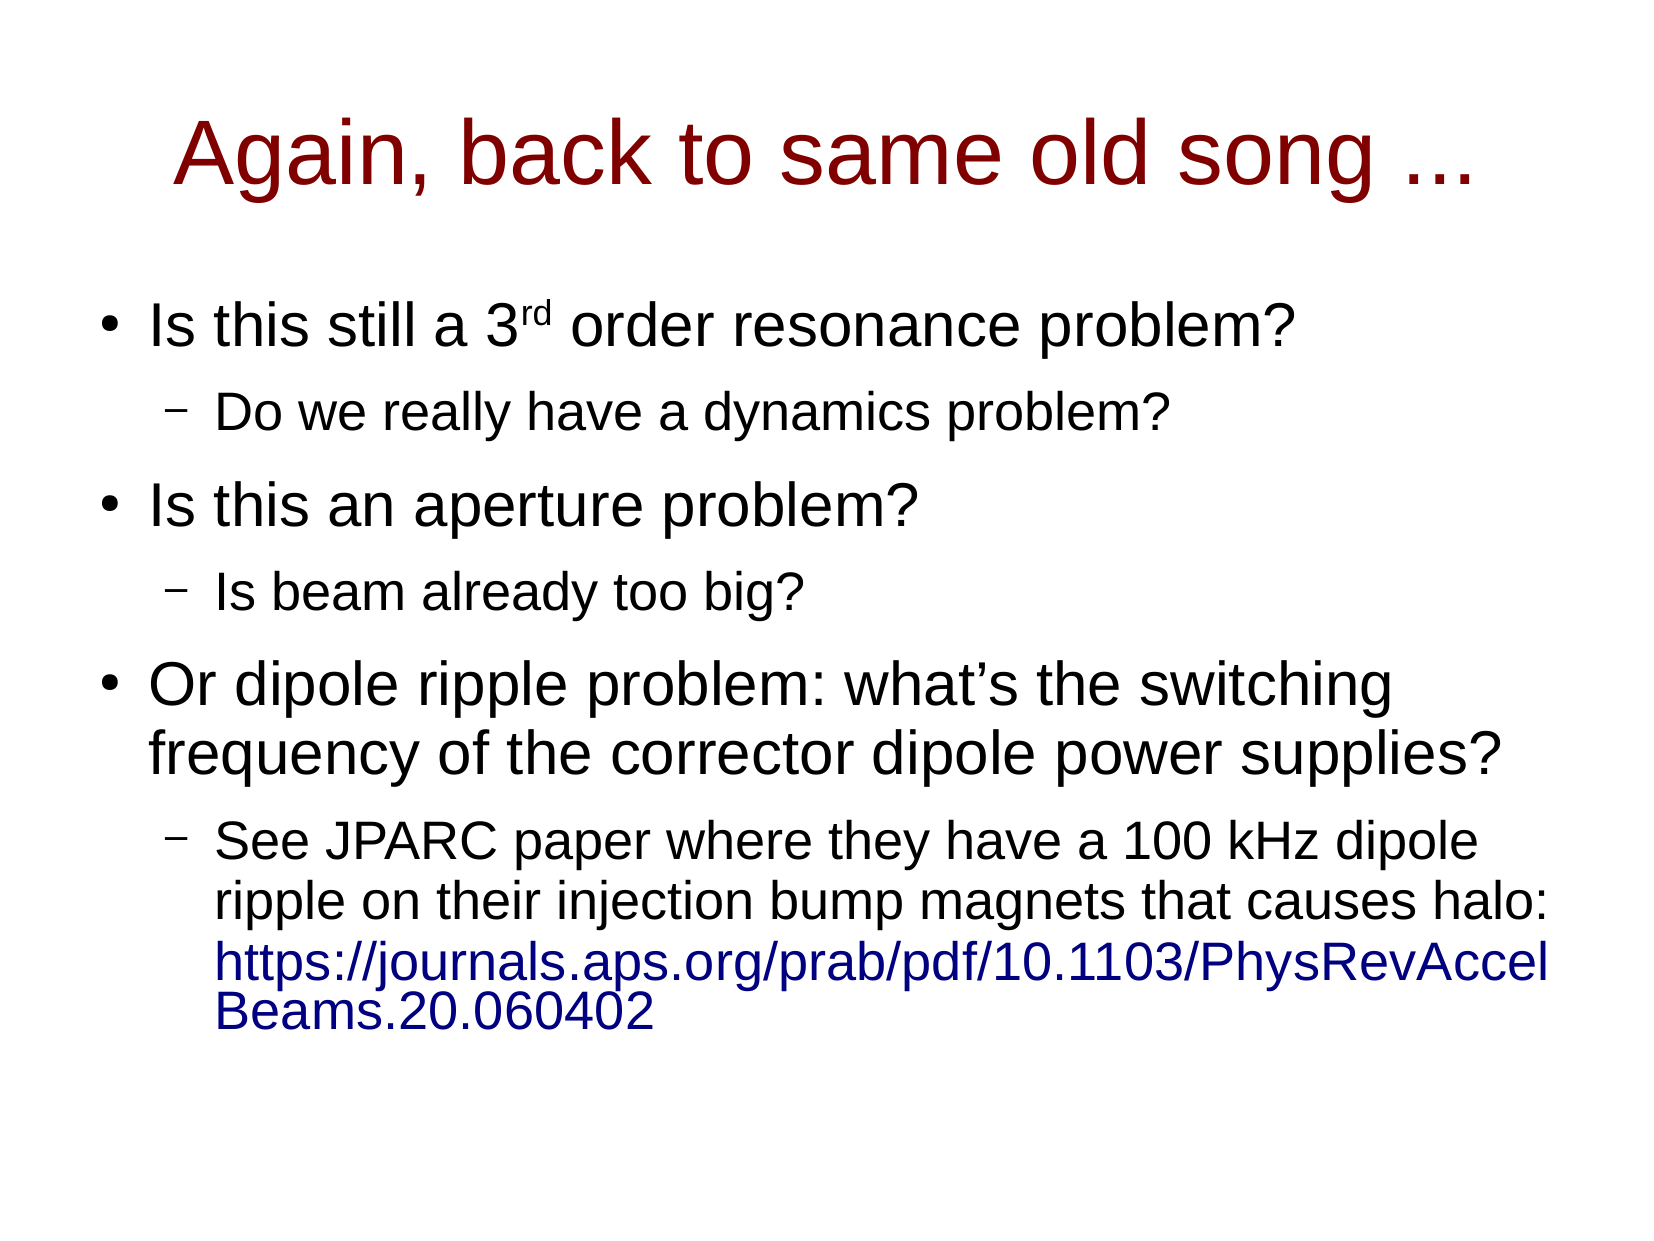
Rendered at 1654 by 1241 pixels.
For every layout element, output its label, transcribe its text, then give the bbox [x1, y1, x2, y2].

list Is this still a 3rd order resonance problem? Do we really have a dynamics problem? Is this an aperture problem? Is beam already too big? Or dipole ripple problem: what’s the switching frequency of the corrector dipole power supplies? See JPARC paper where they have a 100 kHz dipole ripple on their injection bump magnets that causes halo: https://journals.aps.org/prab/pdf/10.1103/PhysRevAccelBeams.20.060402 [82, 290, 1571, 1010]
title Again, back to same old song ... [82, 49, 1571, 257]
